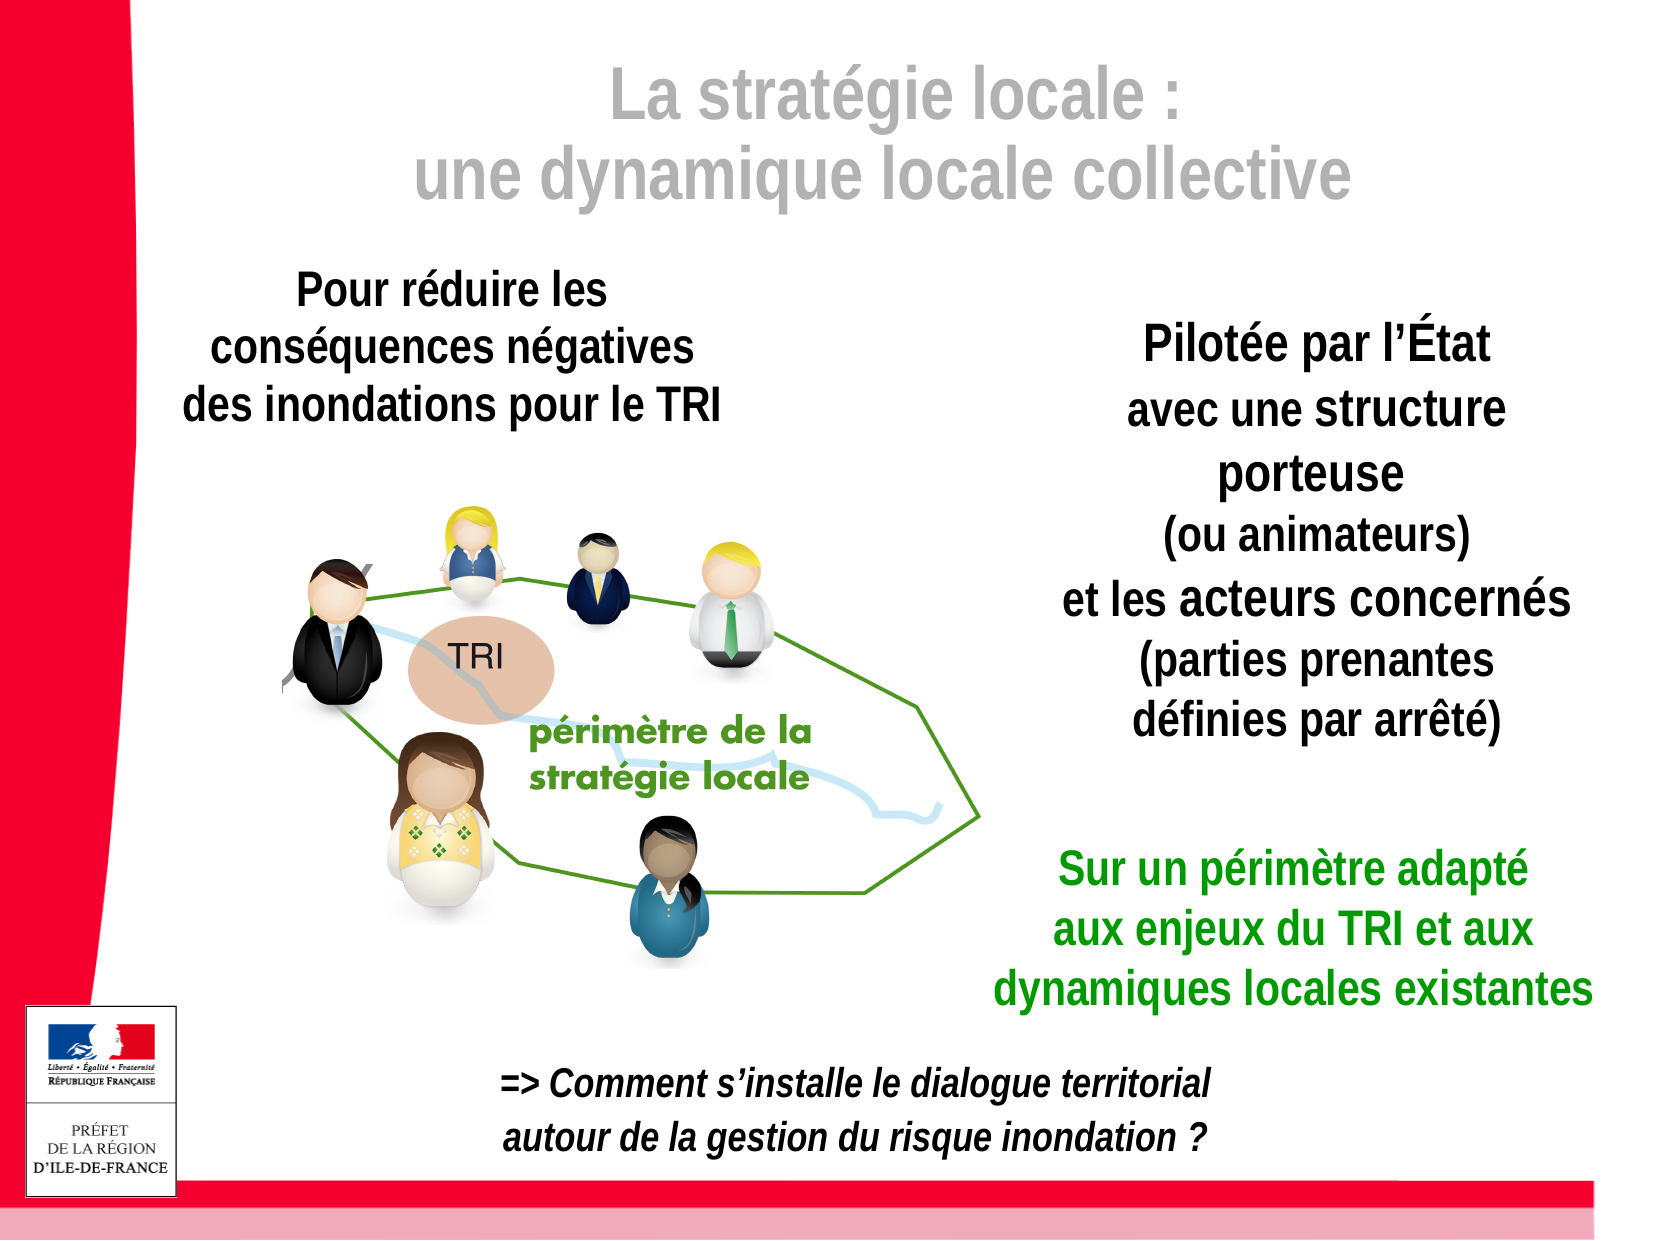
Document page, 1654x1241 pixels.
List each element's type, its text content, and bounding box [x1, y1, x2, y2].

title Pilotée par l’État avec une structure porteuse (ou animateurs) et les acteurs concernés (parties prenantes définies par arrêté) [1039, 306, 1596, 747]
picture [0, 0, 1653, 1240]
text_box Pour réduire les conséquences négatives des inondations pour le TRI [177, 259, 729, 429]
title Sur un périmètre adapté aux enjeux du TRI et aux dynamiques locales existantes [970, 835, 1619, 1016]
text_box => Comment s’installe le dialogue territorial autour de la gestion du risque inondation ? [199, 1051, 1512, 1167]
title La stratégie locale : une dynamique locale collective [138, 32, 1627, 240]
